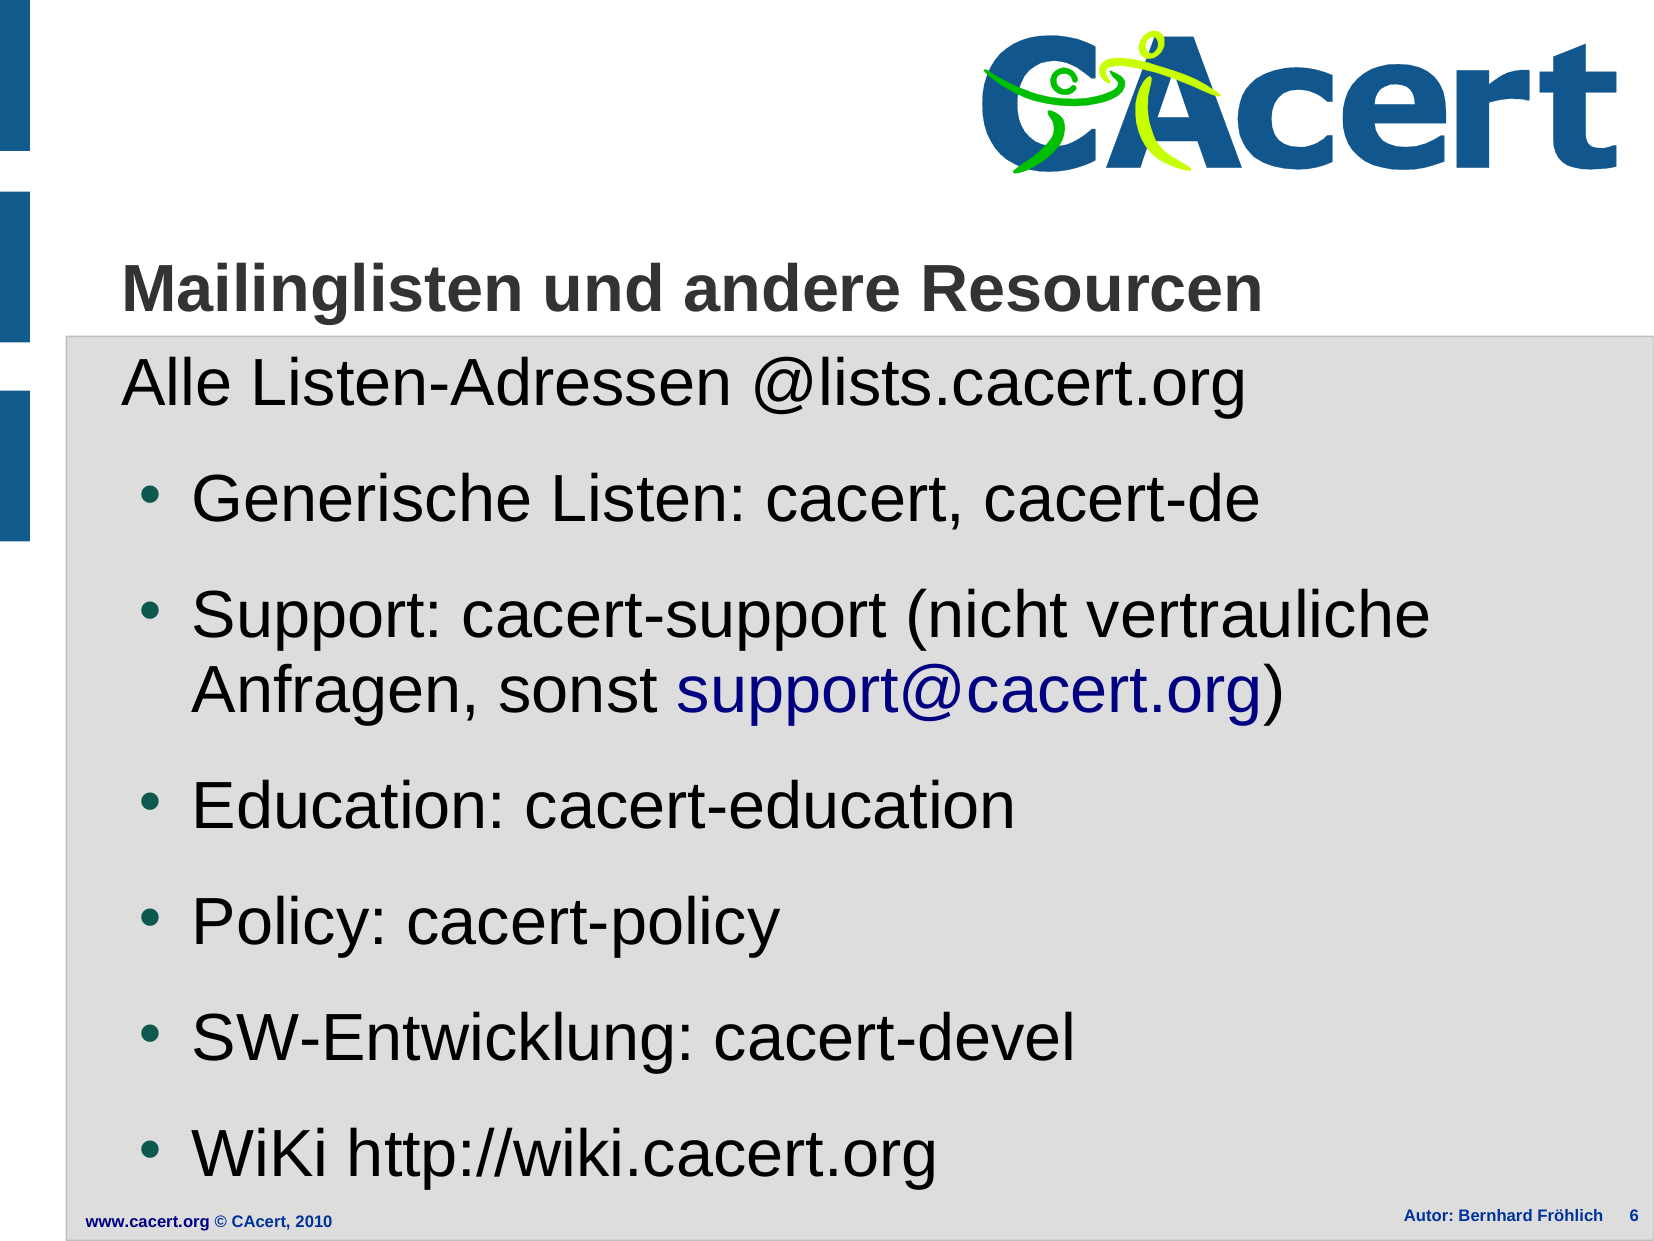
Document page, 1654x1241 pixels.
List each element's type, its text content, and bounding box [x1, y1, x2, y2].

title Mailinglisten und andere Resourcen [121, 167, 1533, 326]
list Alle Listen-Adressen @lists.cacert.org Generische Listen: cacert, cacert-de Support: cacert-support (nicht vertrauliche Anfragen, sonst support@cacert.org) Education: cacert-education Policy: cacert-policy SW-Entwicklung: cacert-devel WiKi http://wiki.cacert.org [121, 344, 1533, 1191]
